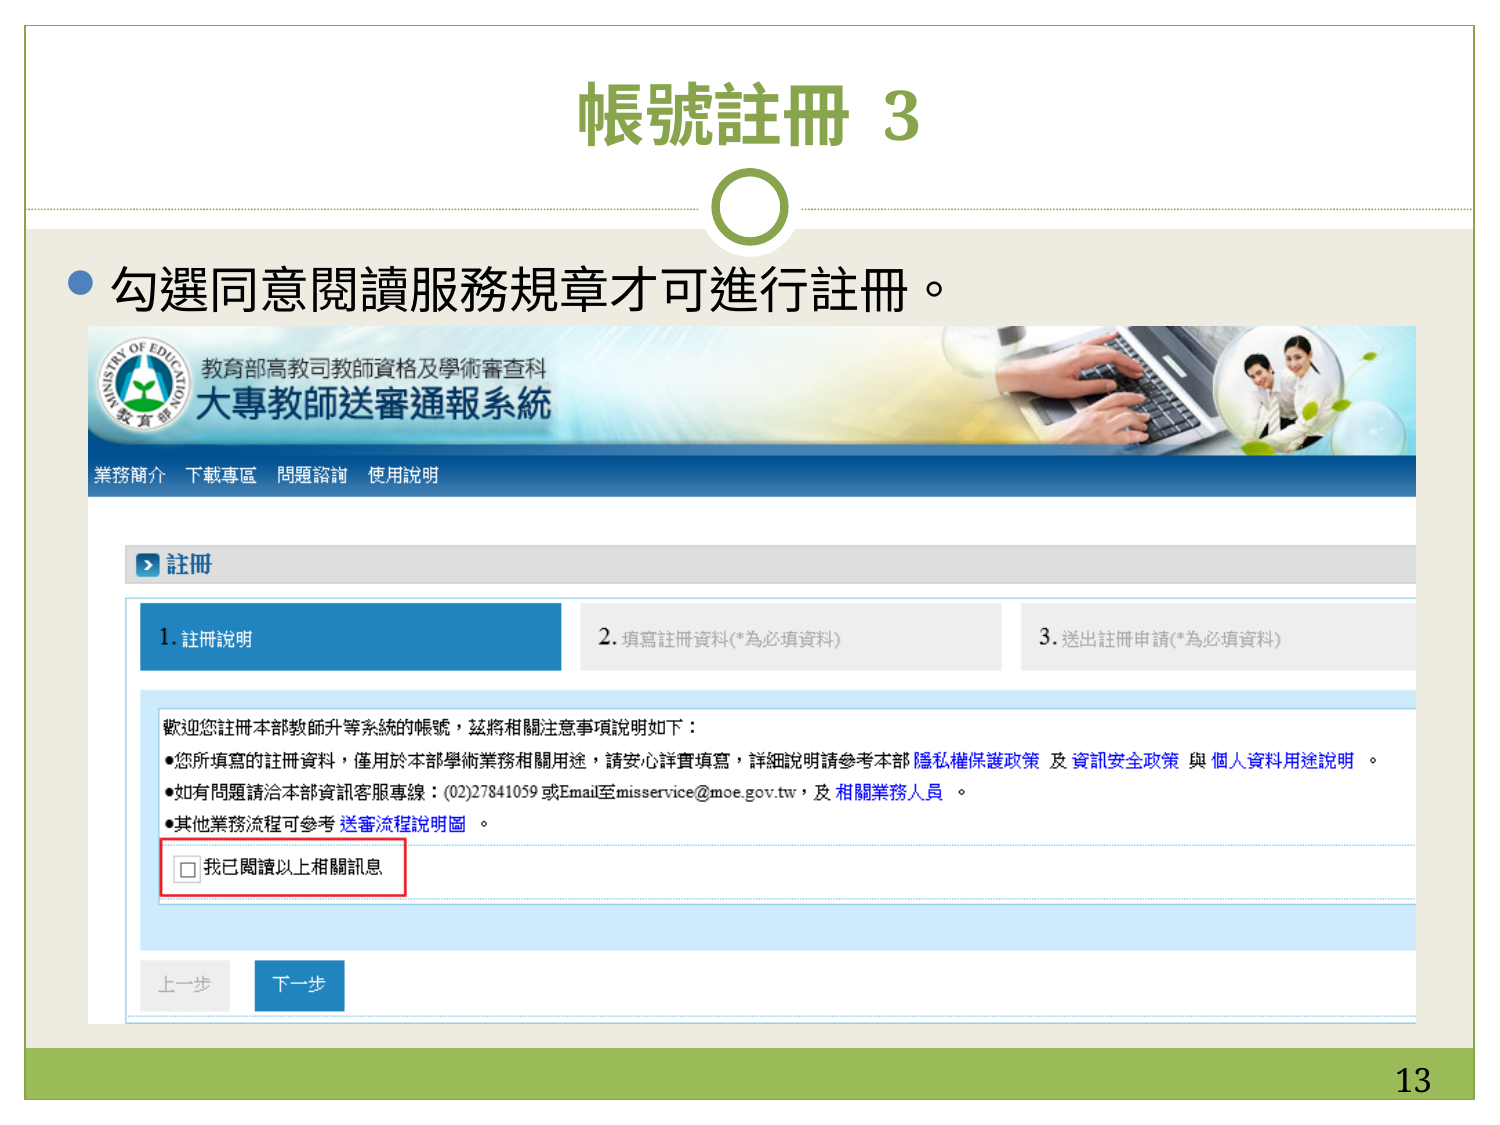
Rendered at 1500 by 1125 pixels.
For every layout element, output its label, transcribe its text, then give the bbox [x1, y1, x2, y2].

title 帳號註冊 3 [49, 37, 1450, 162]
picture [88, 326, 1416, 1024]
text_box [1376, 1045, 1452, 1118]
list 勾選同意閱讀服務規章才可進行註冊。 [49, 250, 1445, 1001]
